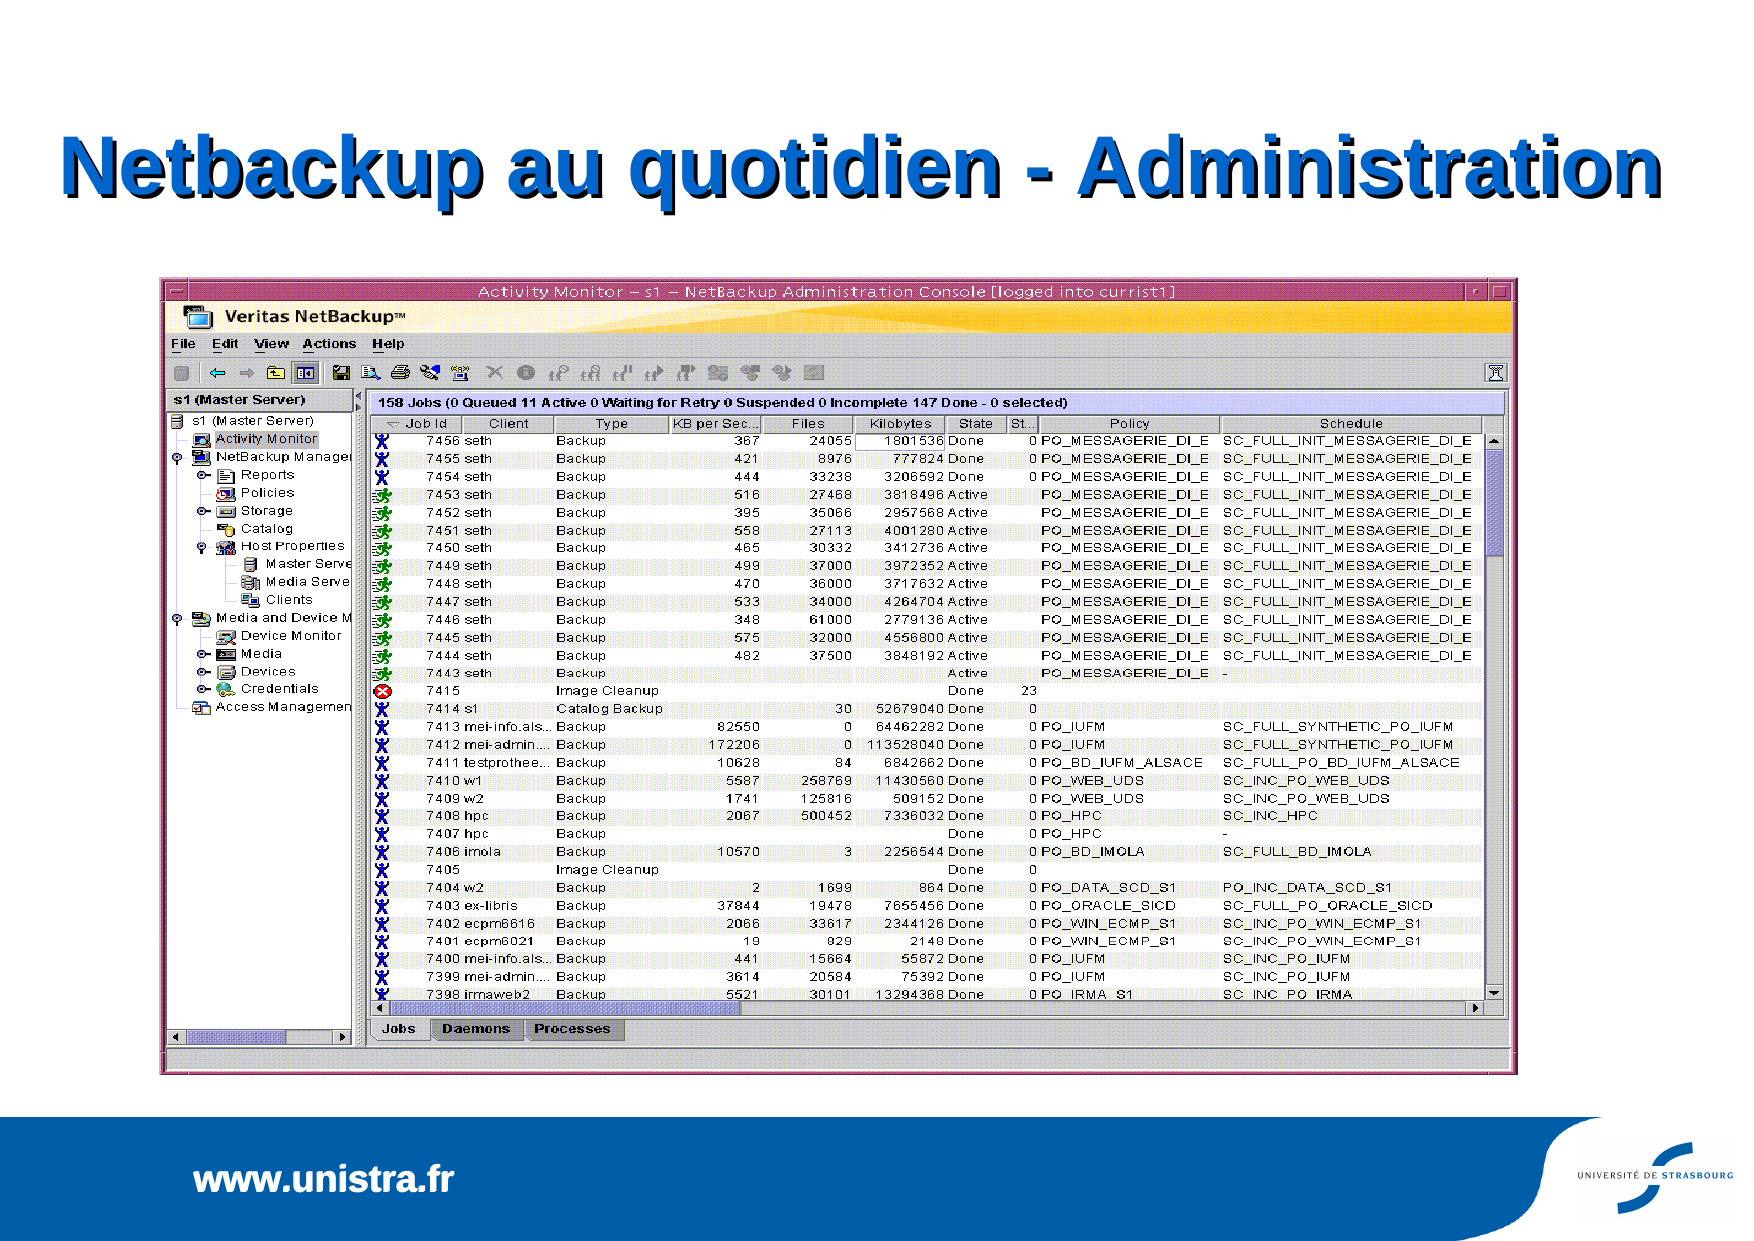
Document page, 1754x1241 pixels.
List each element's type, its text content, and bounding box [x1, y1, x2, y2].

title Netbackup au quotidien - Administration [58, 39, 1683, 293]
picture [0, 1115, 1737, 1241]
picture [159, 277, 1518, 1075]
